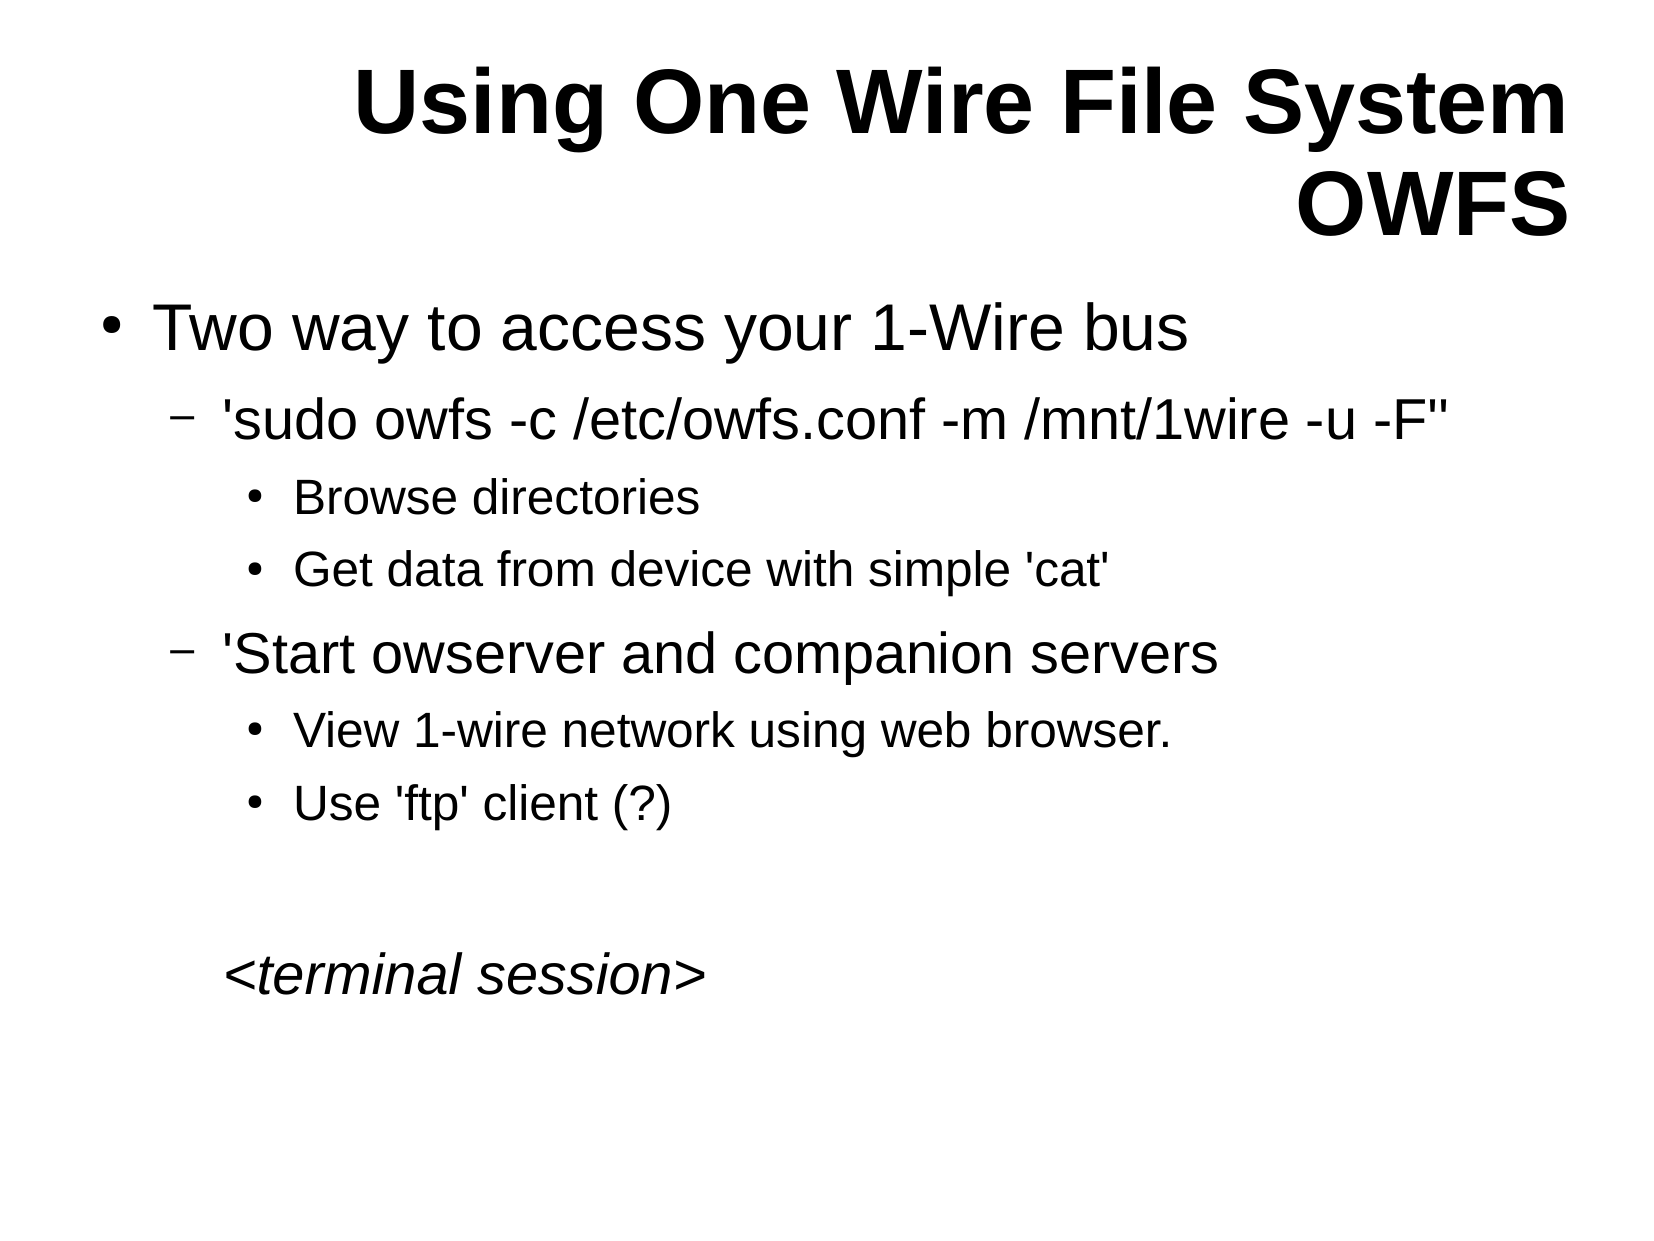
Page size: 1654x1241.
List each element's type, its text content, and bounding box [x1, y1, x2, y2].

list Two way to access your 1-Wire bus 'sudo owfs -c /etc/owfs.conf -m /mnt/1wire -u -F'' Browse directories Get data from device with simple 'cat' 'Start owserver and companion servers View 1-wire network using web browser. Use 'ftp' client (?) <terminal session> [82, 290, 1571, 1010]
title Using One Wire File System OWFS [82, 49, 1571, 257]
